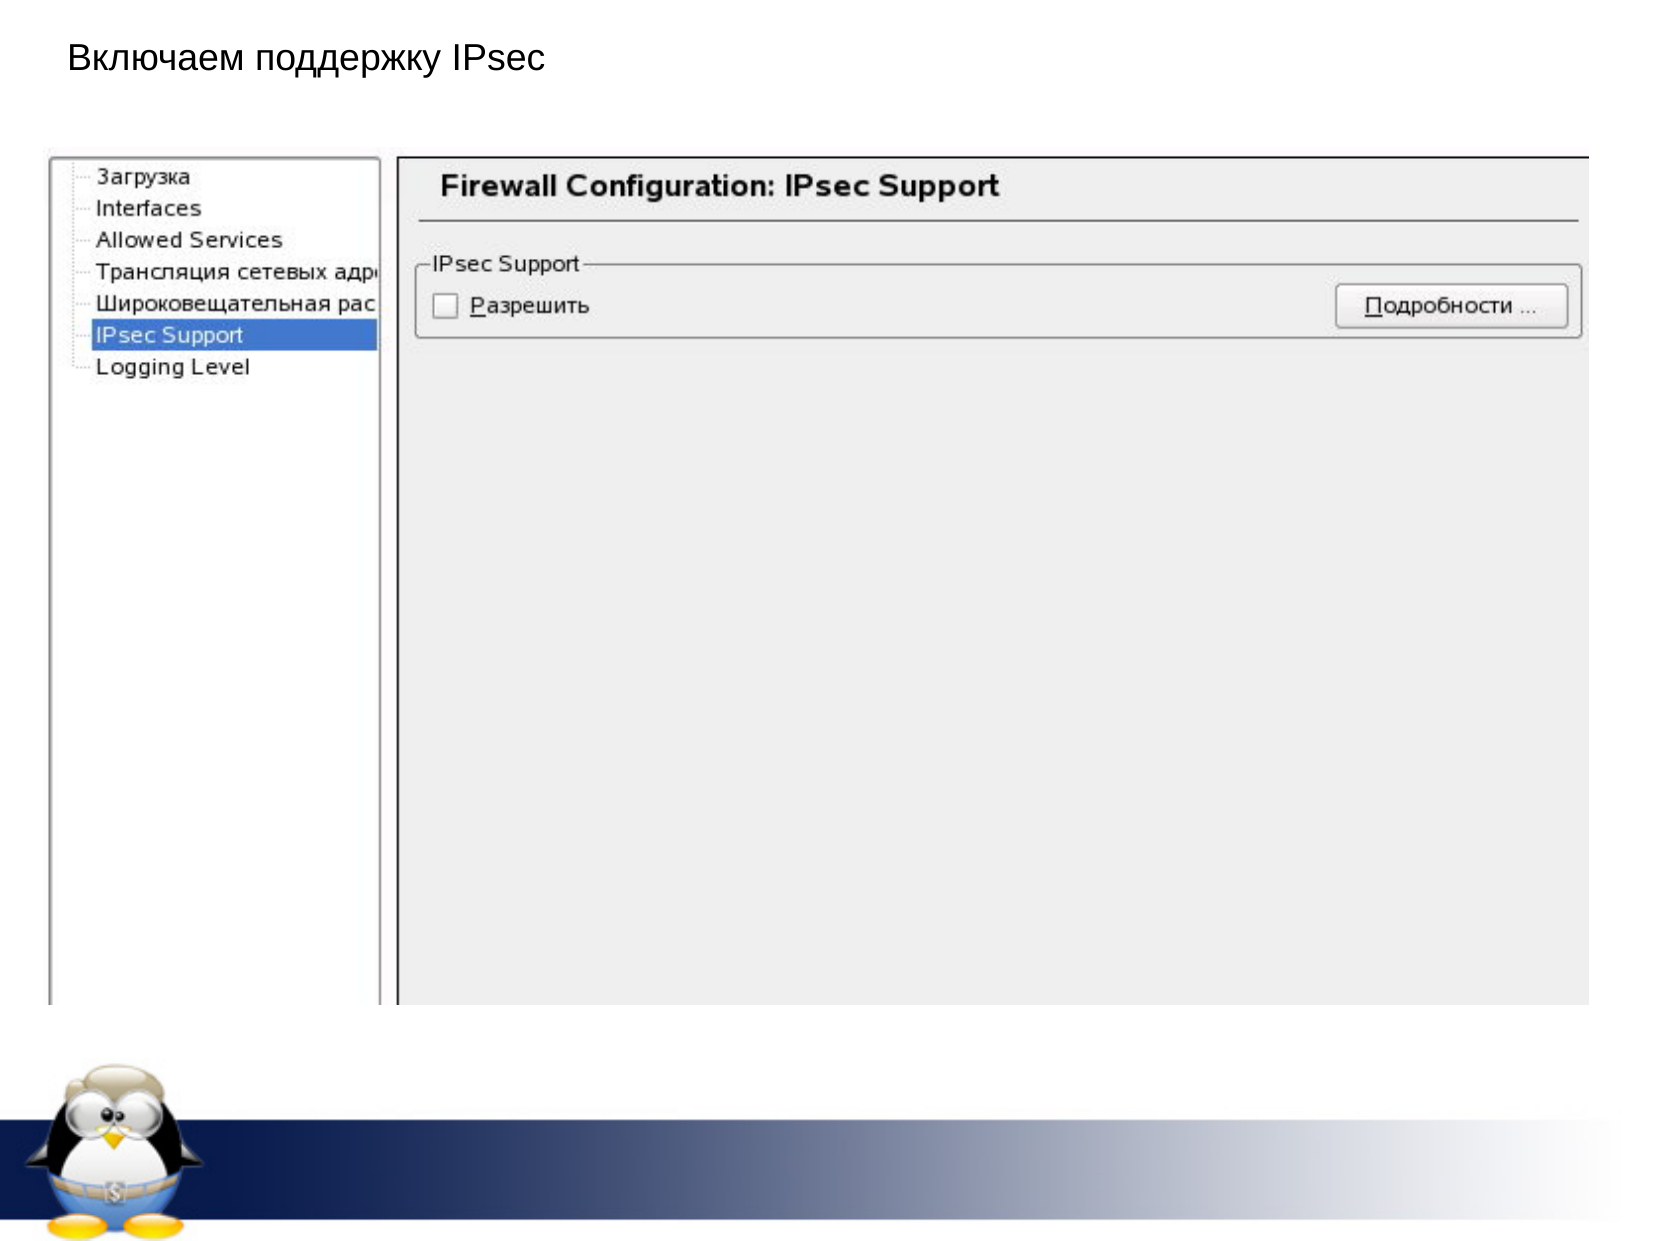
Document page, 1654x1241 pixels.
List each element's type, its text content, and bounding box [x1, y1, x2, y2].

picture [43, 147, 1589, 1005]
picture [0, 1058, 1654, 1241]
text_box Включаем поддержку IPsec [52, 29, 562, 87]
